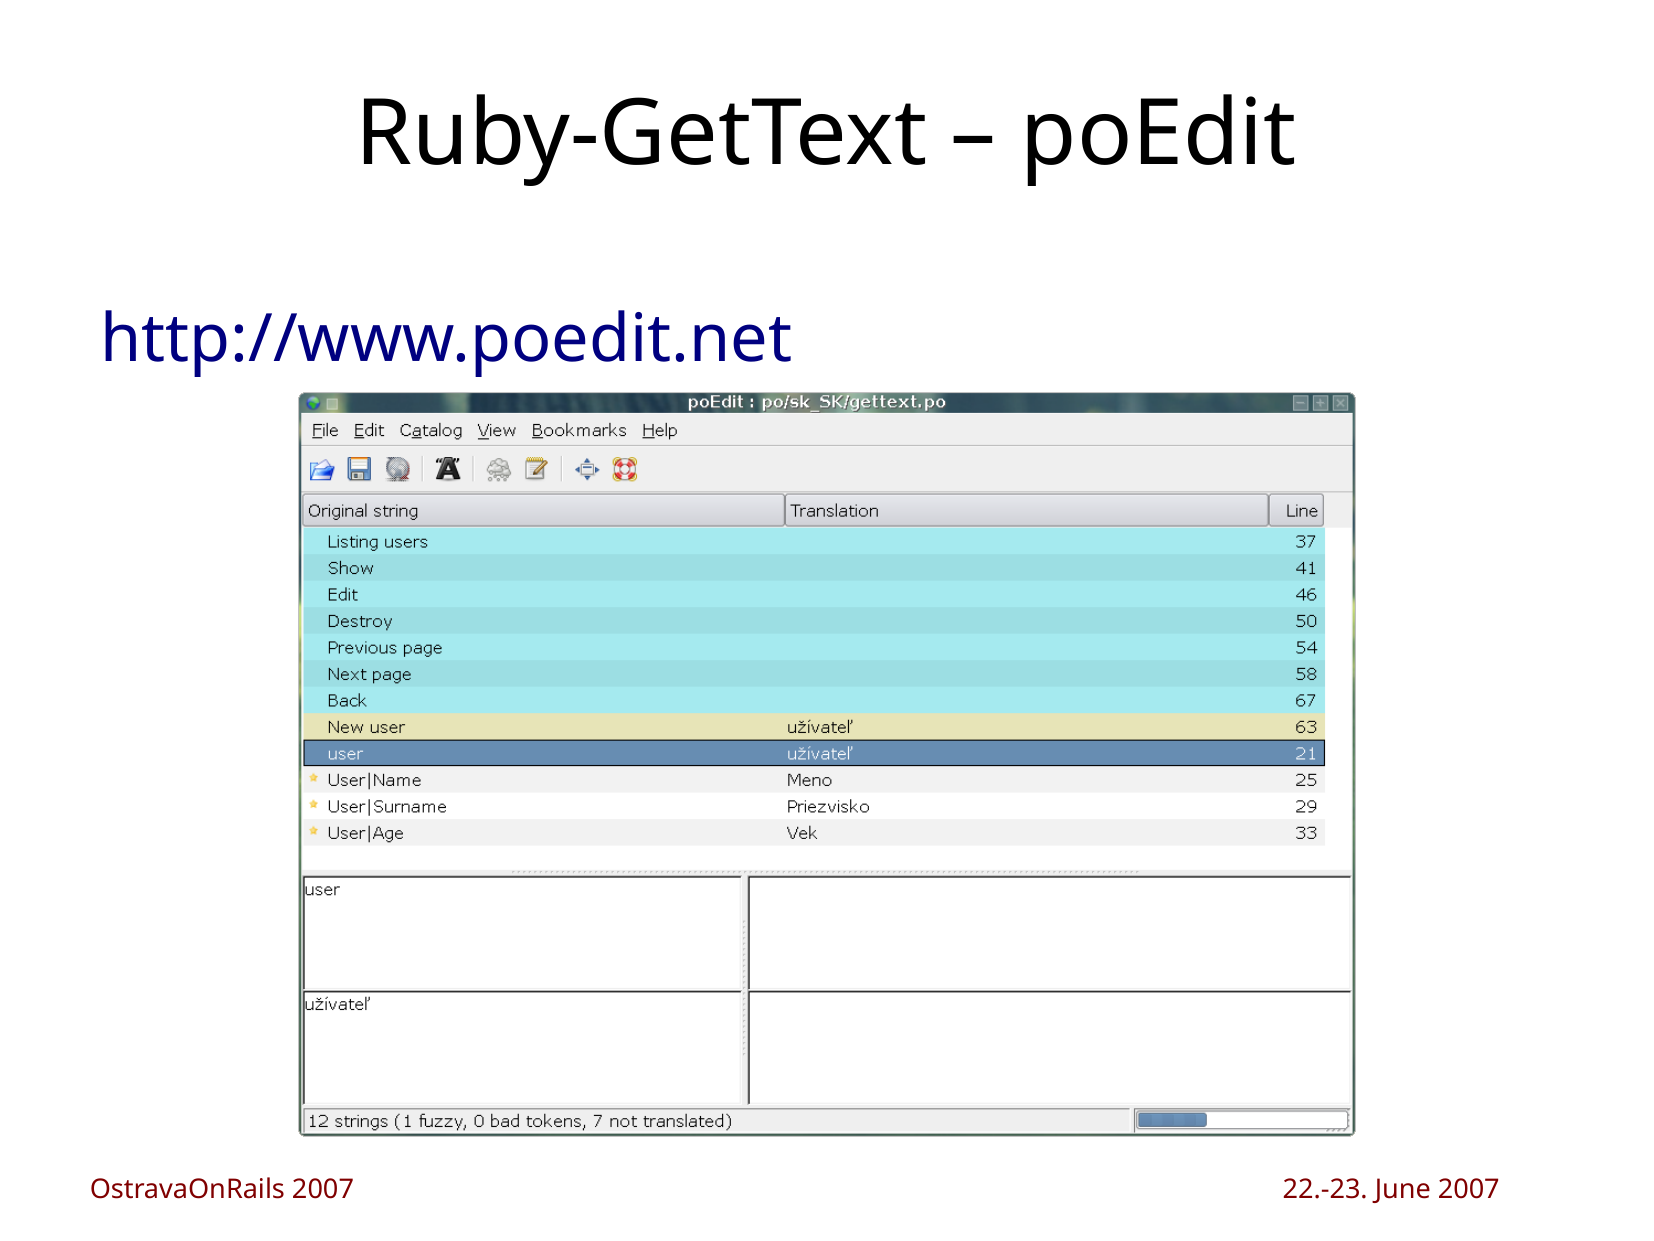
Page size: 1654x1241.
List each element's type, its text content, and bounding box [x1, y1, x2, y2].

list http://www.poedit.net [82, 290, 1571, 1094]
title Ruby-GetText – poEdit [82, 33, 1571, 226]
picture [298, 392, 1356, 1137]
